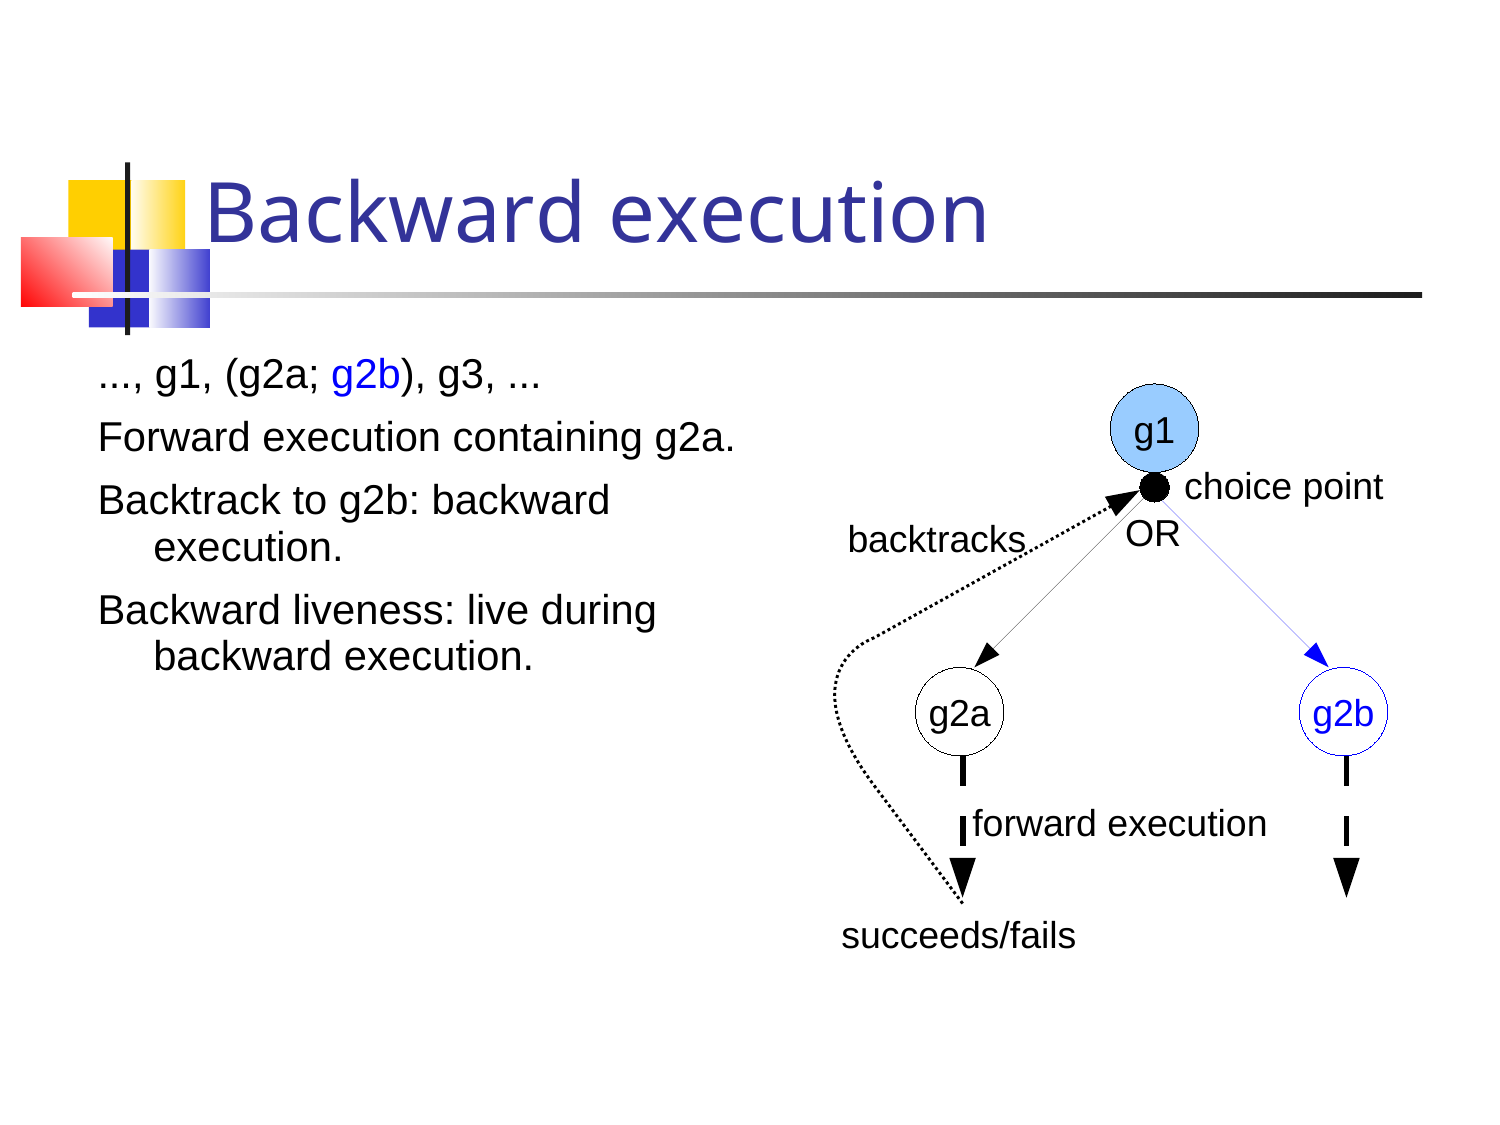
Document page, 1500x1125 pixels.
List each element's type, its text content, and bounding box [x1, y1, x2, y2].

text_box g1 [1110, 383, 1199, 473]
text_box succeeds/fails [826, 903, 1092, 964]
text_box forward execution [957, 791, 1282, 852]
text_box choice point [1169, 454, 1399, 515]
text_box g2b [1299, 667, 1388, 756]
text_box OR [1110, 501, 1197, 562]
text_box backtracks [832, 507, 1042, 568]
text_box g2a [915, 667, 1004, 756]
text_box [1139, 472, 1169, 503]
list ..., g1, (g2a; g2b), g3, ... Forward execution containing g2a. Backtrack to g2b: backward execution. Backward liveness: live during backward execution. [82, 342, 827, 689]
title Backward execution [188, 29, 1467, 275]
